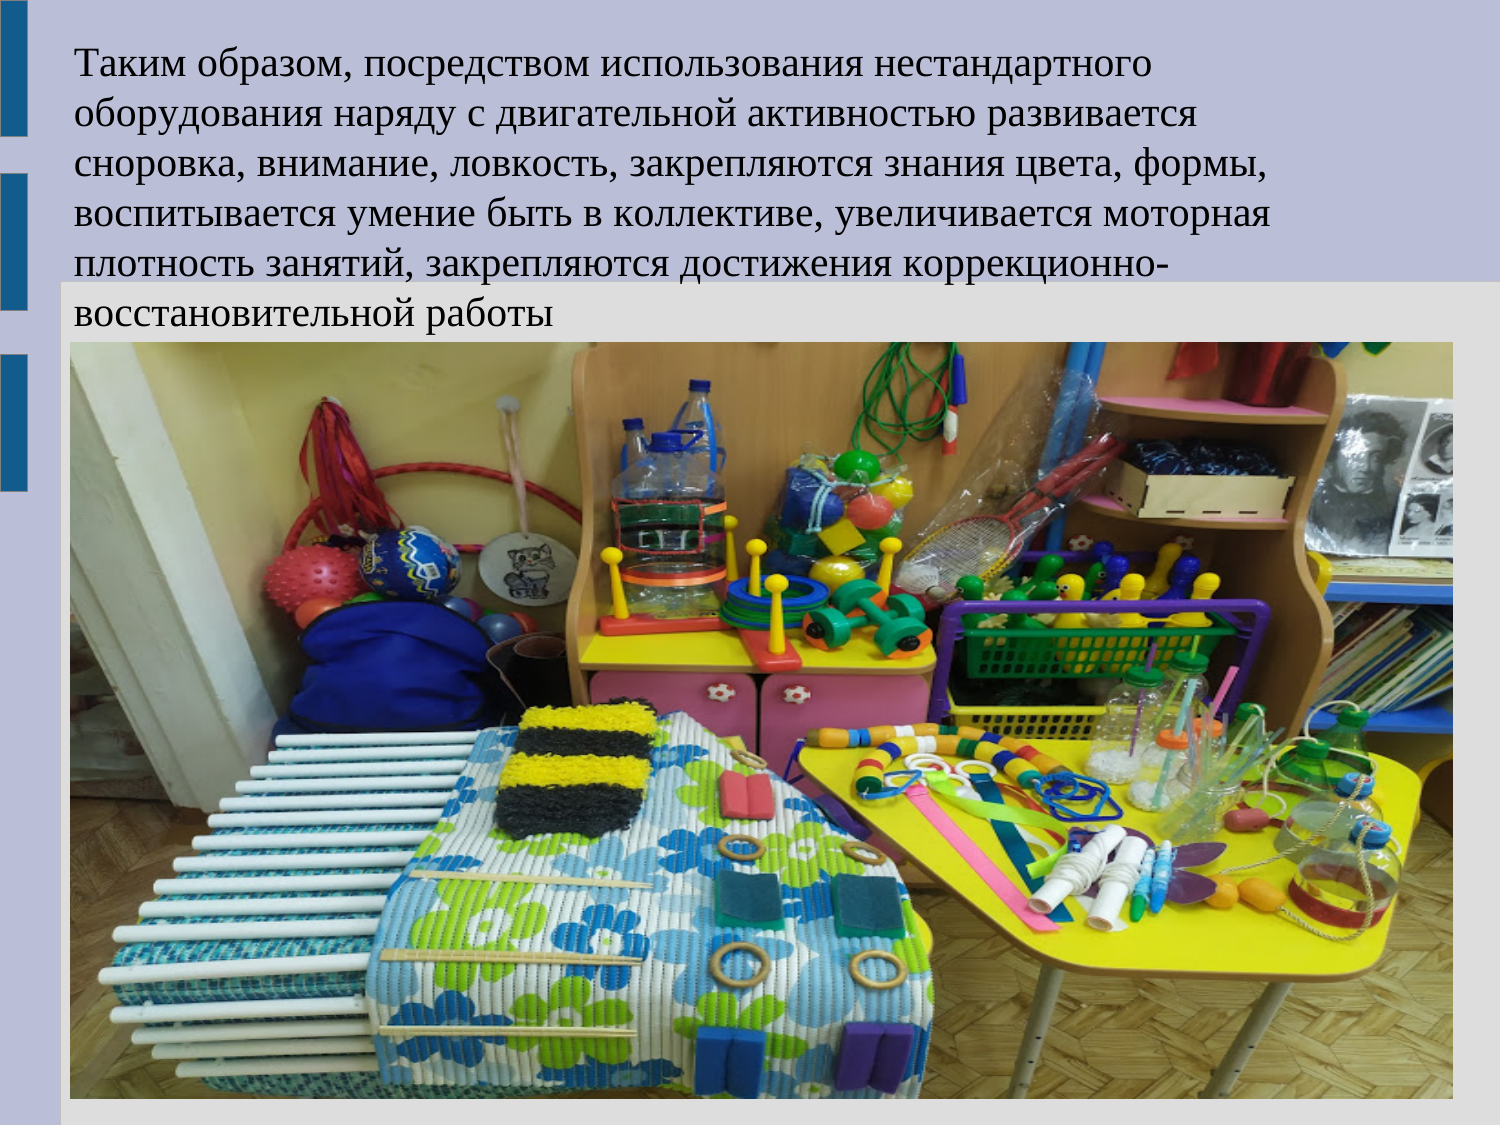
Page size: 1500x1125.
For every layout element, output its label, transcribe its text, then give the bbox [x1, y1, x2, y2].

list Таким образом, посредством использования нестандартного оборудования наряду с двигательной активностью развивается сноровка, внимание, ловкость, закрепляются знания цвета, формы, воспитывается умение быть в коллективе, увеличивается моторная плотность занятий, закрепляются достижения коррекционно- восстановительной работы [59, 27, 1289, 544]
picture [70, 342, 1453, 1099]
